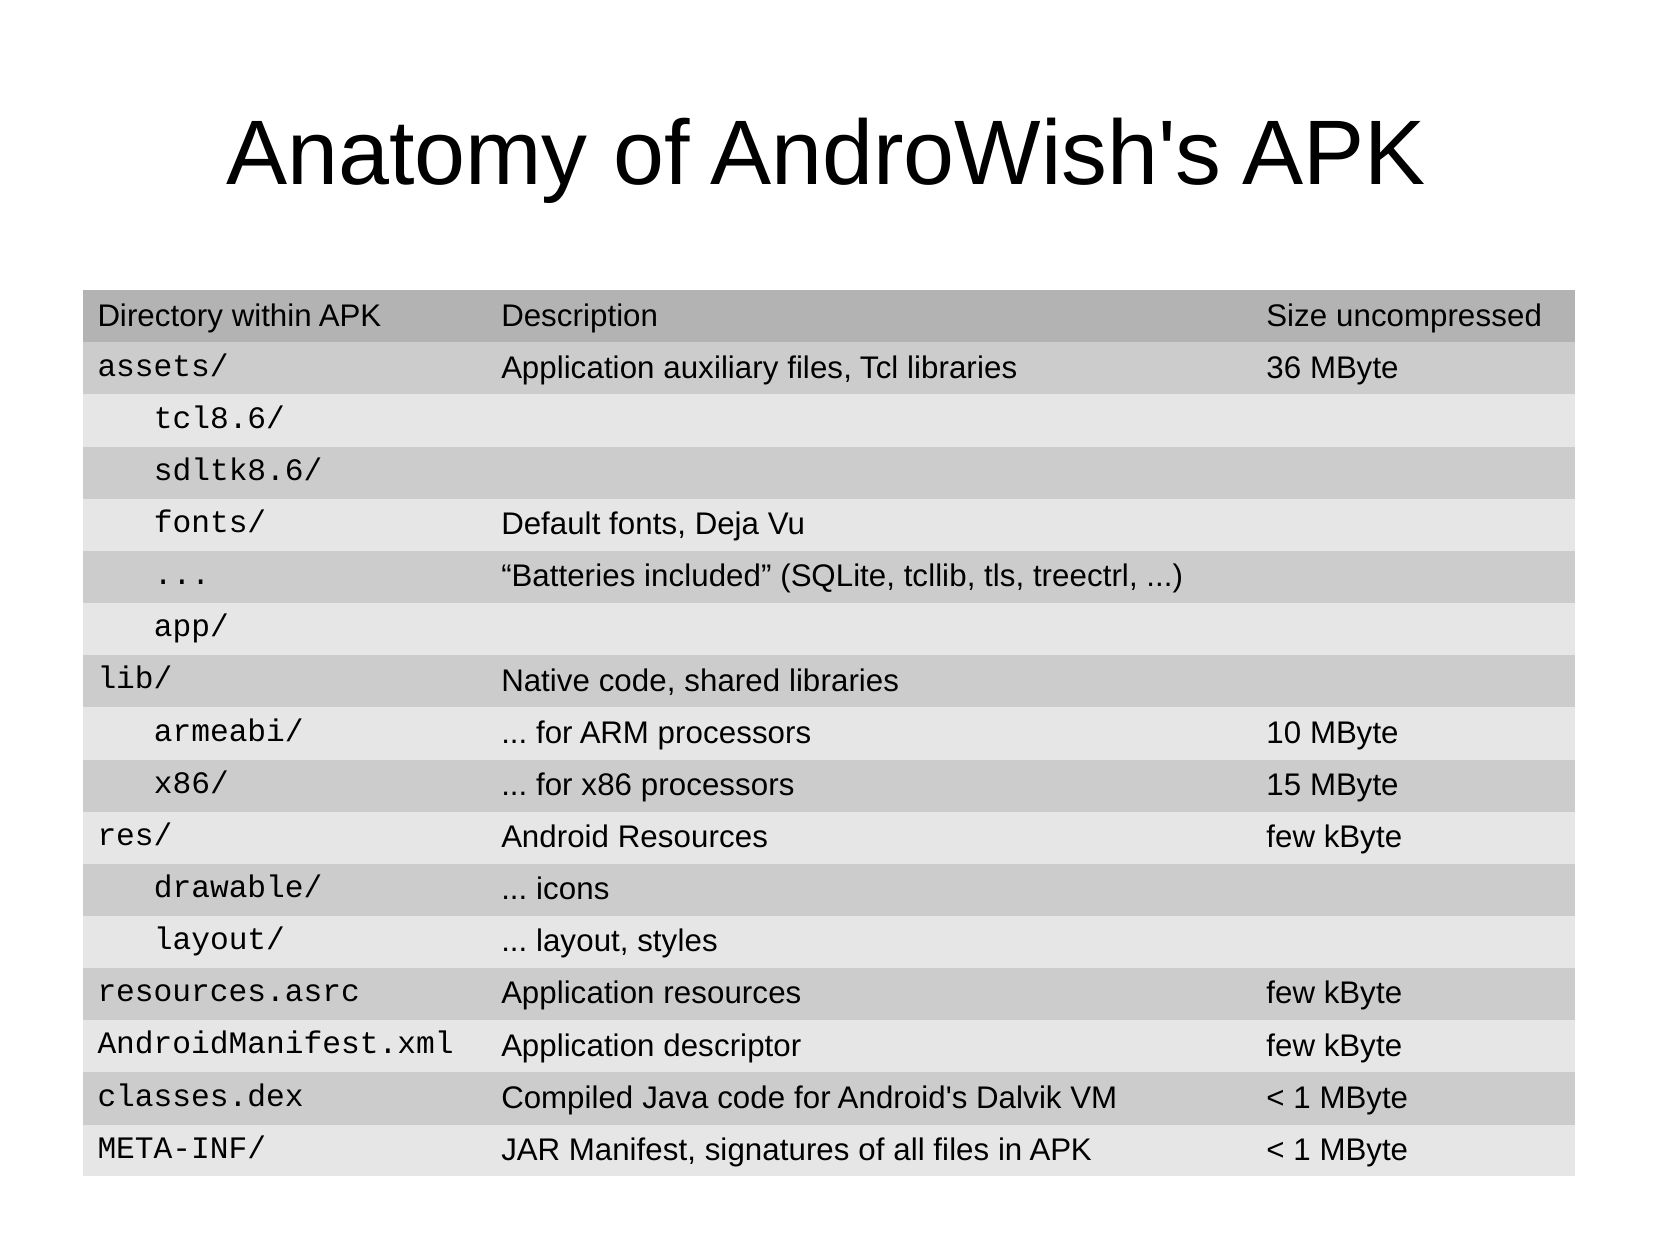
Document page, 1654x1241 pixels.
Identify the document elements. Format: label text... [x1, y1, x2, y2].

table_cell Application descriptor [486, 1020, 1252, 1072]
table_cell resources.asrc [83, 968, 486, 1020]
table_cell [486, 603, 1252, 655]
table_cell [1252, 394, 1575, 447]
table_header Description [486, 290, 1252, 342]
table_cell [486, 394, 1252, 447]
table_cell ... [83, 551, 486, 603]
table_cell few kByte [1252, 968, 1575, 1020]
table_cell layout/ [83, 916, 486, 968]
table_cell 10 MByte [1252, 707, 1575, 760]
table_cell ... layout, styles [486, 916, 1252, 968]
table_cell Application resources [486, 968, 1252, 1020]
table_cell Android Resources [486, 812, 1252, 864]
table_cell < 1 MByte [1252, 1072, 1575, 1125]
table_cell Default fonts, Deja Vu [486, 499, 1252, 551]
table_cell few kByte [1252, 1020, 1575, 1072]
title Anatomy of AndroWish's APK [82, 49, 1571, 257]
table_cell lib/ [83, 655, 486, 707]
table_cell [1252, 864, 1575, 916]
table_cell app/ [83, 603, 486, 655]
table_cell Native code, shared libraries [486, 655, 1252, 707]
table_cell 36 MByte [1252, 342, 1575, 394]
table_cell assets/ [83, 342, 486, 394]
table_cell Application auxiliary files, Tcl libraries [486, 342, 1252, 394]
table_cell drawable/ [83, 864, 486, 916]
table_cell armeabi/ [83, 707, 486, 760]
table_cell [1252, 499, 1575, 551]
table_cell [1252, 916, 1575, 968]
table_cell “Batteries included” (SQLite, tcllib, tls, treectrl, ...) [486, 551, 1252, 603]
table_cell [486, 447, 1252, 499]
table_cell x86/ [83, 760, 486, 812]
table_cell res/ [83, 812, 486, 864]
table_cell few kByte [1252, 812, 1575, 864]
table_cell ... icons [486, 864, 1252, 916]
table_cell tcl8.6/ [83, 394, 486, 447]
table_cell [1252, 655, 1575, 707]
table_cell Compiled Java code for Android's Dalvik VM [486, 1072, 1252, 1125]
table_header Directory within APK [83, 290, 486, 342]
table_cell JAR Manifest, signatures of all files in APK [486, 1125, 1252, 1176]
table_cell ... for x86 processors [486, 760, 1252, 812]
table_cell AndroidManifest.xml [83, 1020, 486, 1072]
table_cell < 1 MByte [1252, 1125, 1575, 1176]
table_cell META-INF/ [83, 1125, 486, 1176]
table_cell fonts/ [83, 499, 486, 551]
table_cell [1252, 551, 1575, 603]
table_header Size uncompressed [1252, 290, 1575, 342]
table_cell [1252, 603, 1575, 655]
table_cell classes.dex [83, 1072, 486, 1125]
table_cell 15 MByte [1252, 760, 1575, 812]
table_cell ... for ARM processors [486, 707, 1252, 760]
table_cell sdltk8.6/ [83, 447, 486, 499]
table_cell [1252, 447, 1575, 499]
